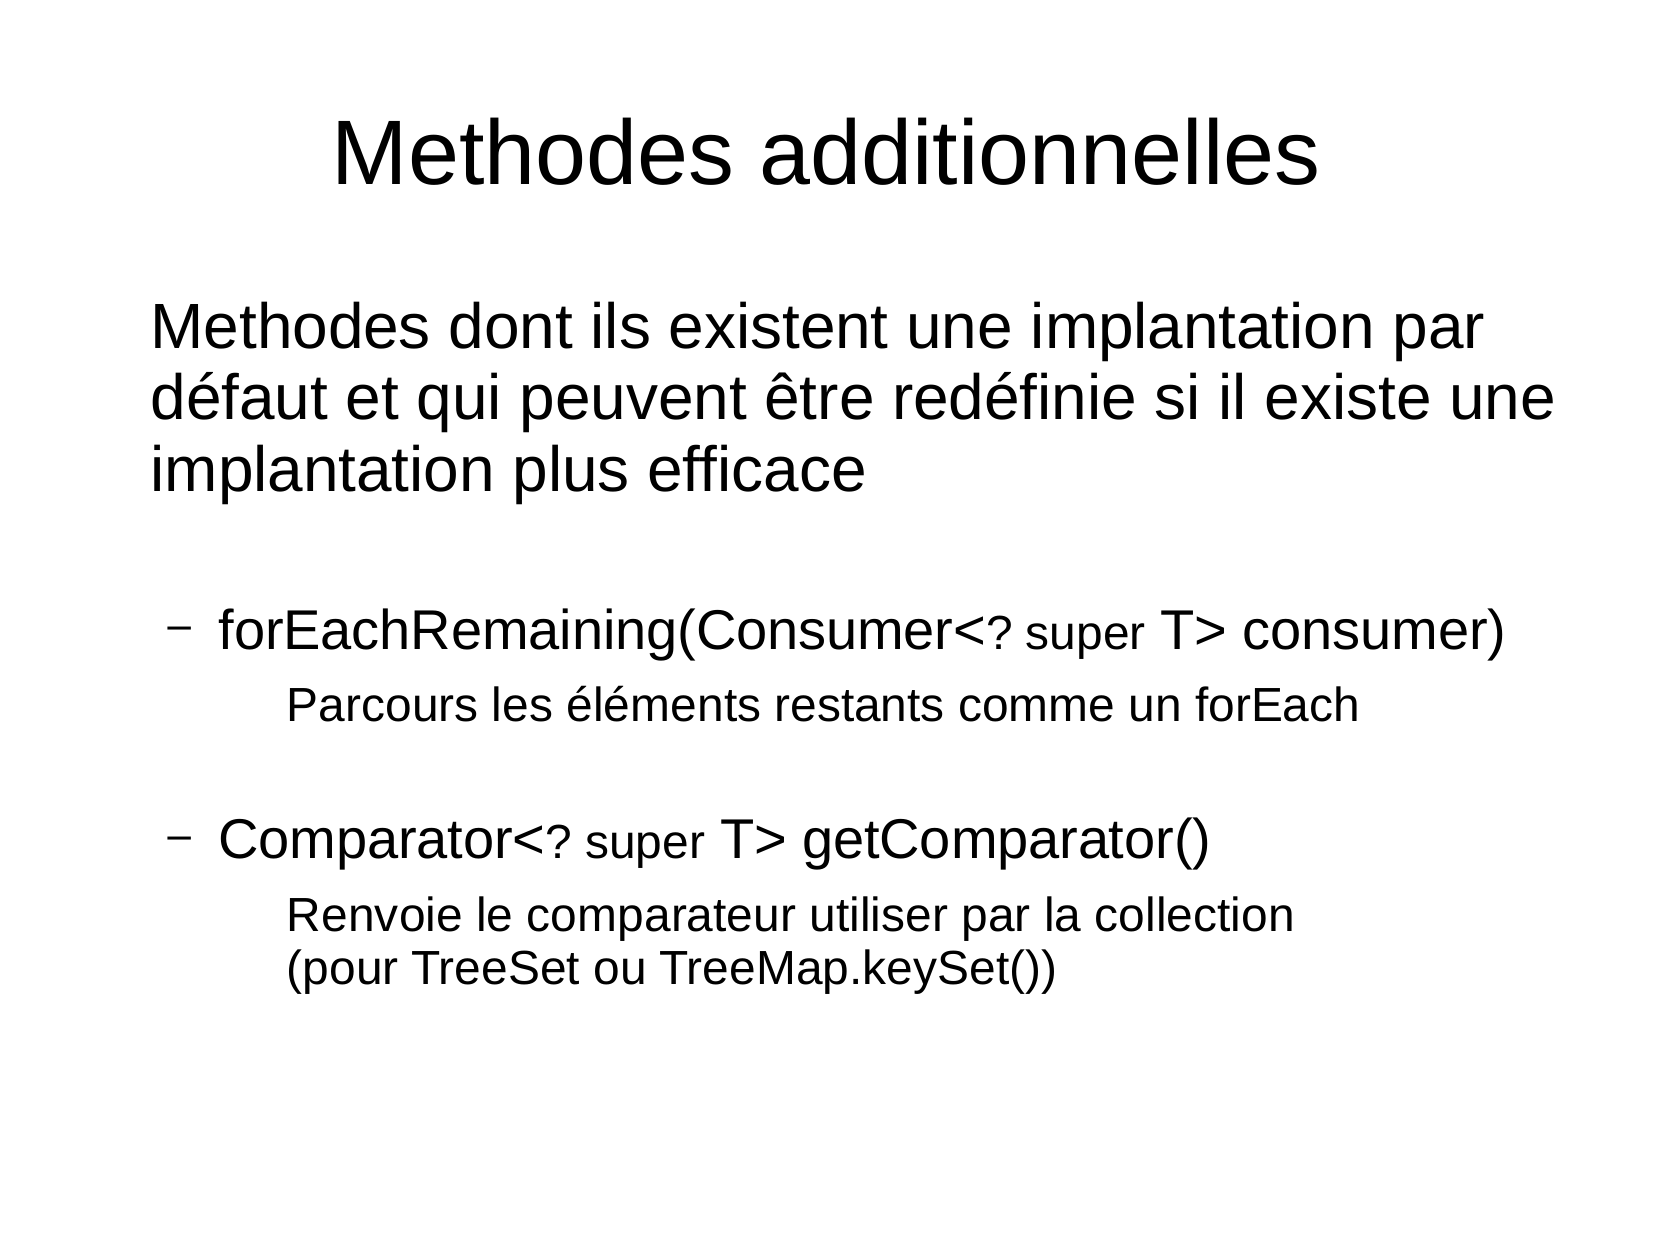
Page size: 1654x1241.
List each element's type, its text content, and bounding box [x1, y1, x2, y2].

list Methodes dont ils existent une implantation par défaut et qui peuvent être redéfinie si il existe une implantation plus efficace forEachRemaining(Consumer<? super T> consumer) Parcours les éléments restants comme un forEach Comparator<? super T> getComparator() Renvoie le comparateur utiliser par la collection (pour TreeSet ou TreeMap.keySet()) [82, 290, 1571, 1010]
title Methodes additionnelles [82, 49, 1571, 257]
